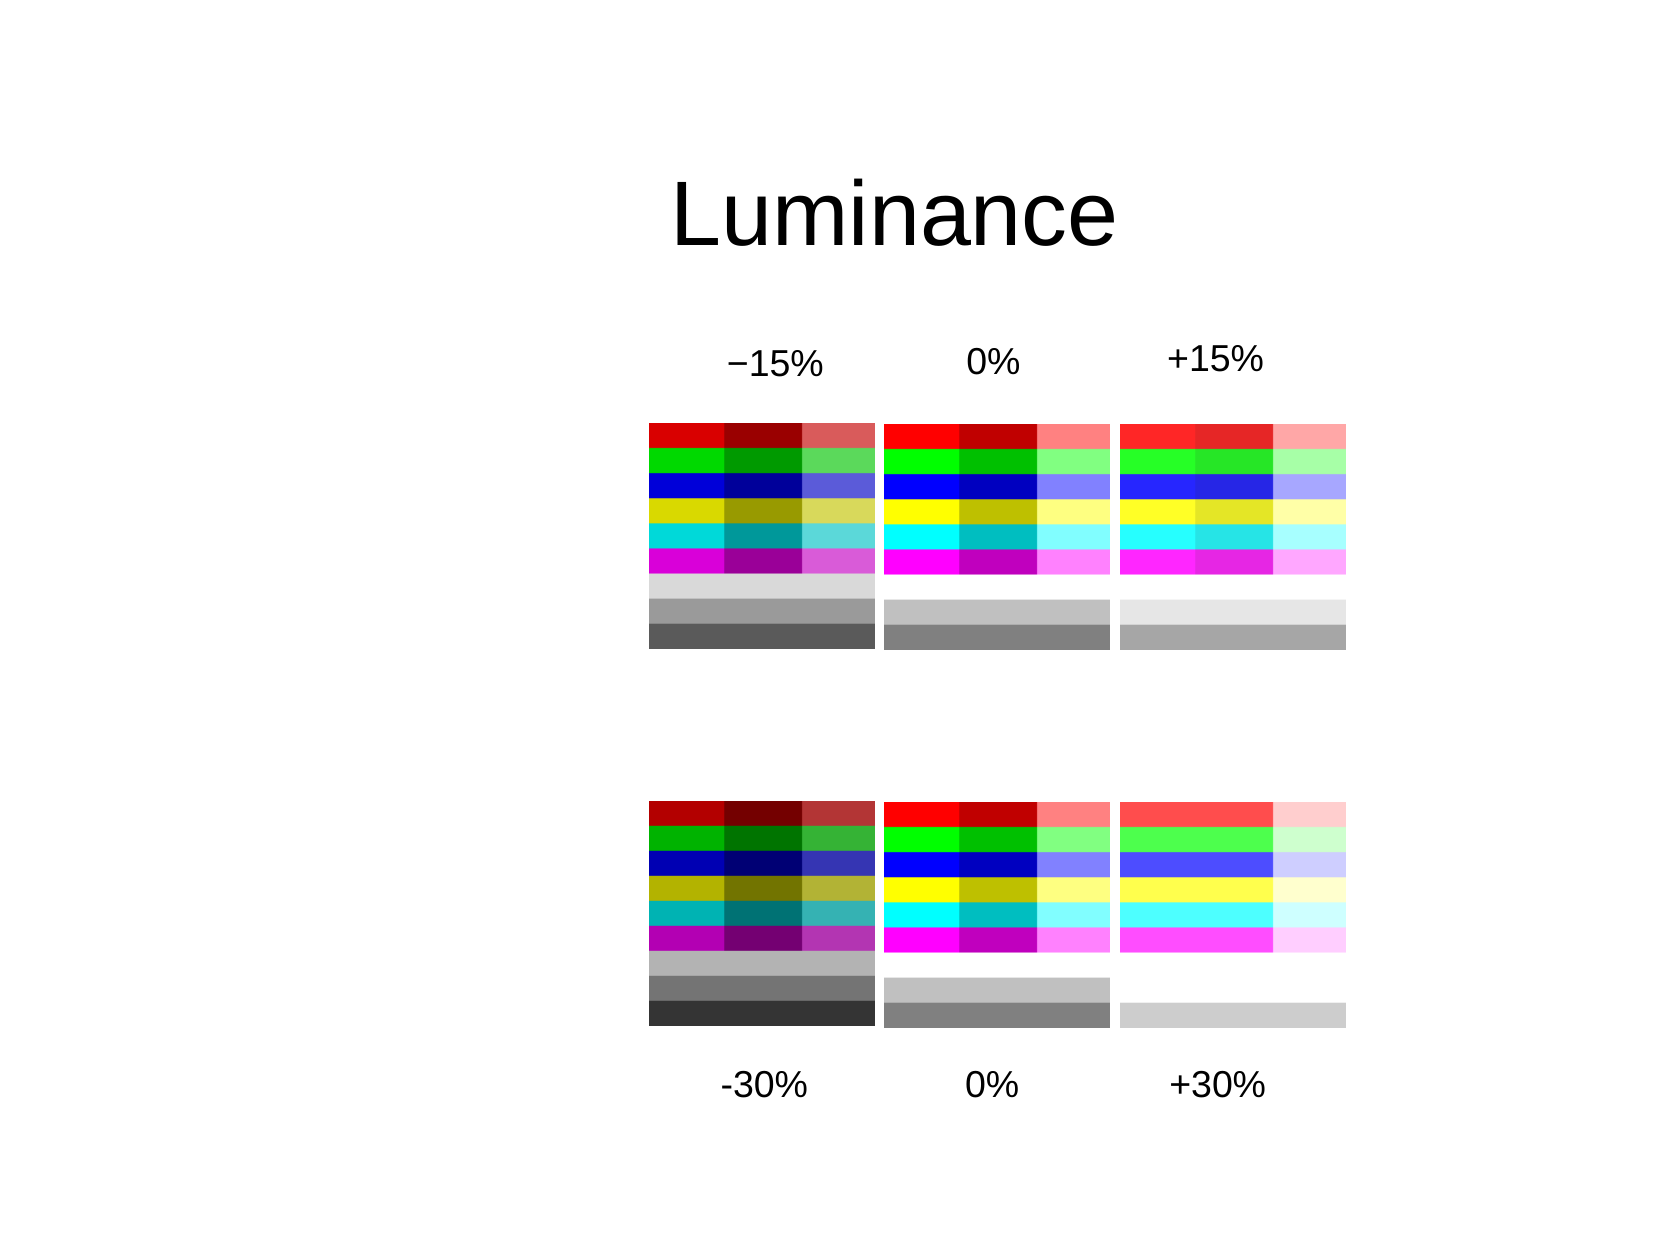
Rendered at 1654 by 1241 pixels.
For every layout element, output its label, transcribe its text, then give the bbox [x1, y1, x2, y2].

picture [884, 424, 1110, 650]
text_box −15% [723, 337, 827, 390]
picture [1120, 802, 1346, 1028]
picture [649, 423, 875, 649]
picture [1120, 424, 1346, 650]
text_box 0% [959, 333, 1028, 390]
text_box Luminance [655, 154, 1135, 272]
text_box 0% [936, 1062, 1048, 1106]
text_box +30% [1169, 1062, 1267, 1106]
text_box +15% [1166, 330, 1264, 387]
picture [884, 802, 1110, 1028]
text_box -30% [720, 1062, 808, 1106]
picture [649, 801, 875, 1027]
